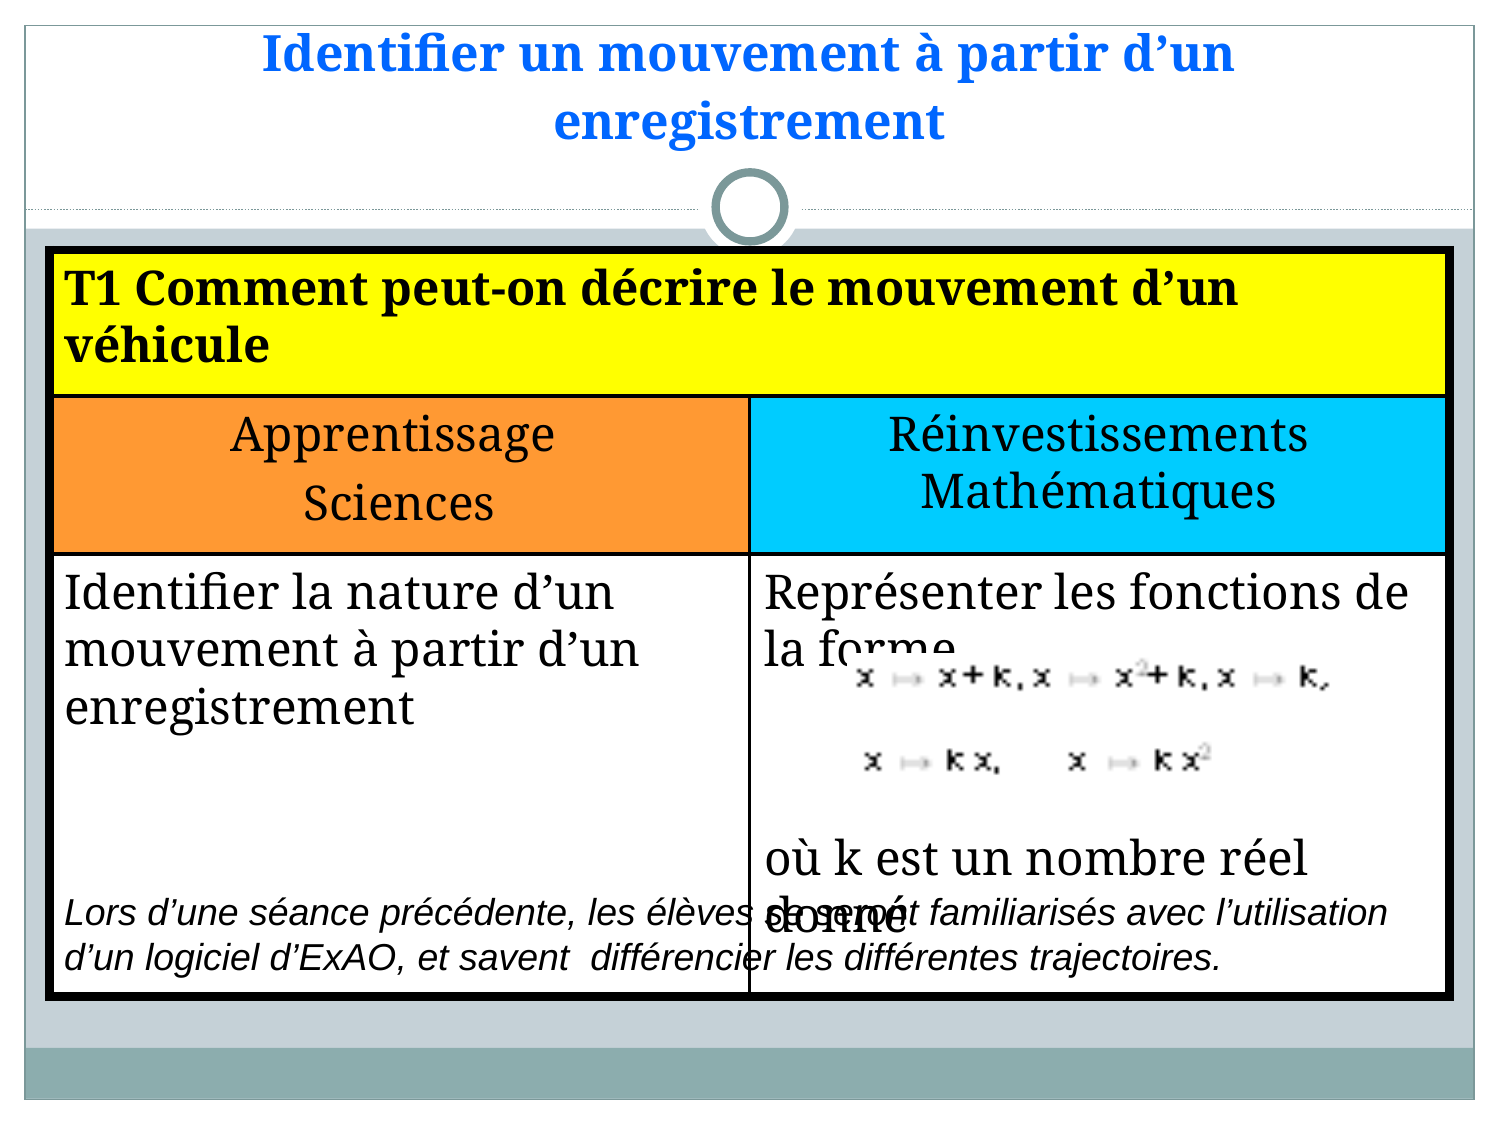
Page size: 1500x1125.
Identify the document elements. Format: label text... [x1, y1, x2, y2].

table_header T1 Comment peut-on décrire le mouvement d’un véhicule [54, 254, 1445, 394]
table_cell Réinvestissements Mathématiques [751, 398, 1445, 552]
table_cell Identifier la nature d’un mouvement à partir d’un enregistrement [54, 556, 748, 880]
table_cell Représenter les fonctions de la forme où k est un nombre réel donné [751, 556, 1445, 880]
table_cell Identifier la nature d’un mouvement à partir d’un enregistrement [54, 986, 748, 992]
text_box Lors d’une séance précédente, les élèves se seront familiarisés avec l’utilisation d’un logiciel d’ExAO, et savent différencier les différentes trajectoires. [49, 880, 1450, 986]
title Identifier un mouvement à partir d’un enregistrement [49, 26, 1450, 162]
table_cell Apprentissage Sciences [54, 398, 748, 552]
picture [847, 653, 1365, 790]
table_cell Représenter les fonctions de la forme où k est un nombre réel donné [751, 986, 1445, 992]
